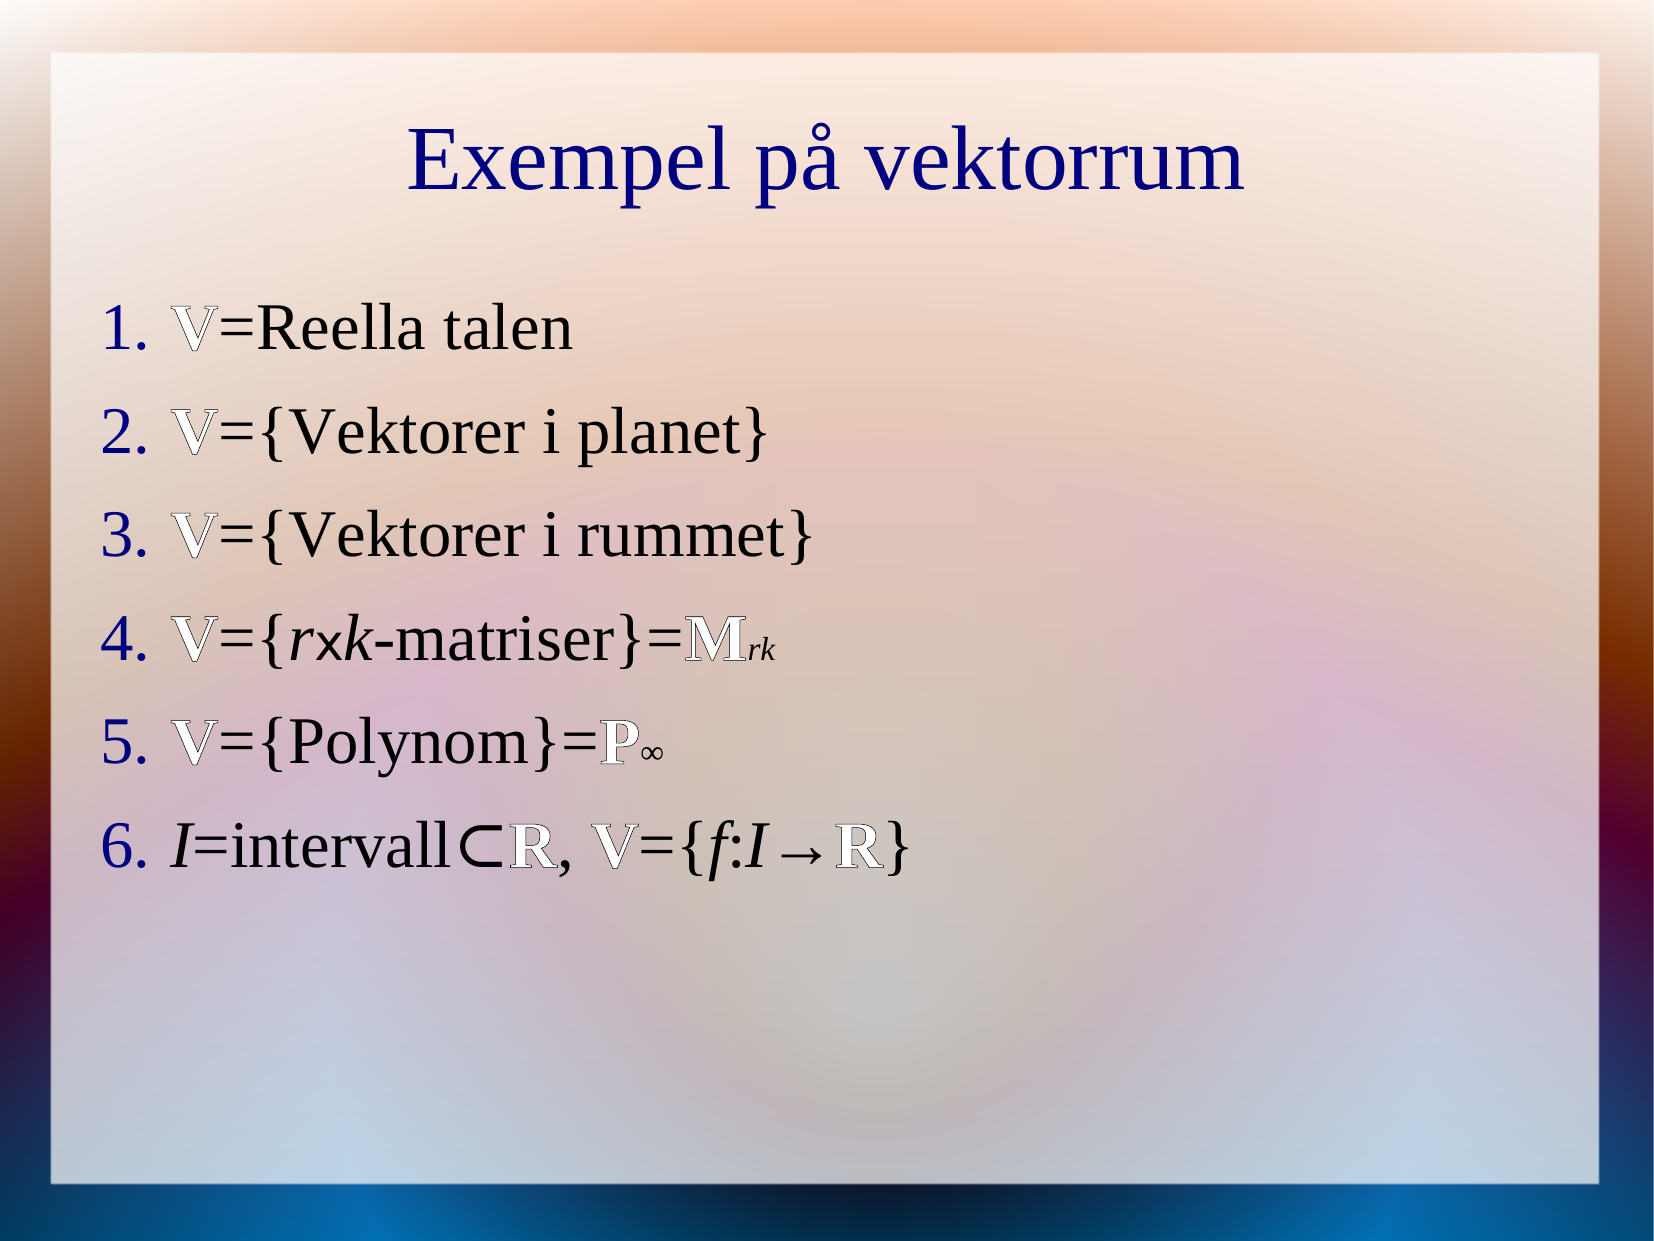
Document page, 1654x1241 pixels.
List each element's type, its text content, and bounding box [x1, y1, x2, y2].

title Exempel på vektorrum [82, 55, 1571, 263]
list V=Reella talen V={Vektorer i planet} V={Vektorer i rummet} V={rxk-matriser}=Mrk V={Polynom}=P∞ I=intervall⊂R, V={f:I→R} [82, 290, 1571, 1034]
picture [0, 0, 1654, 1241]
